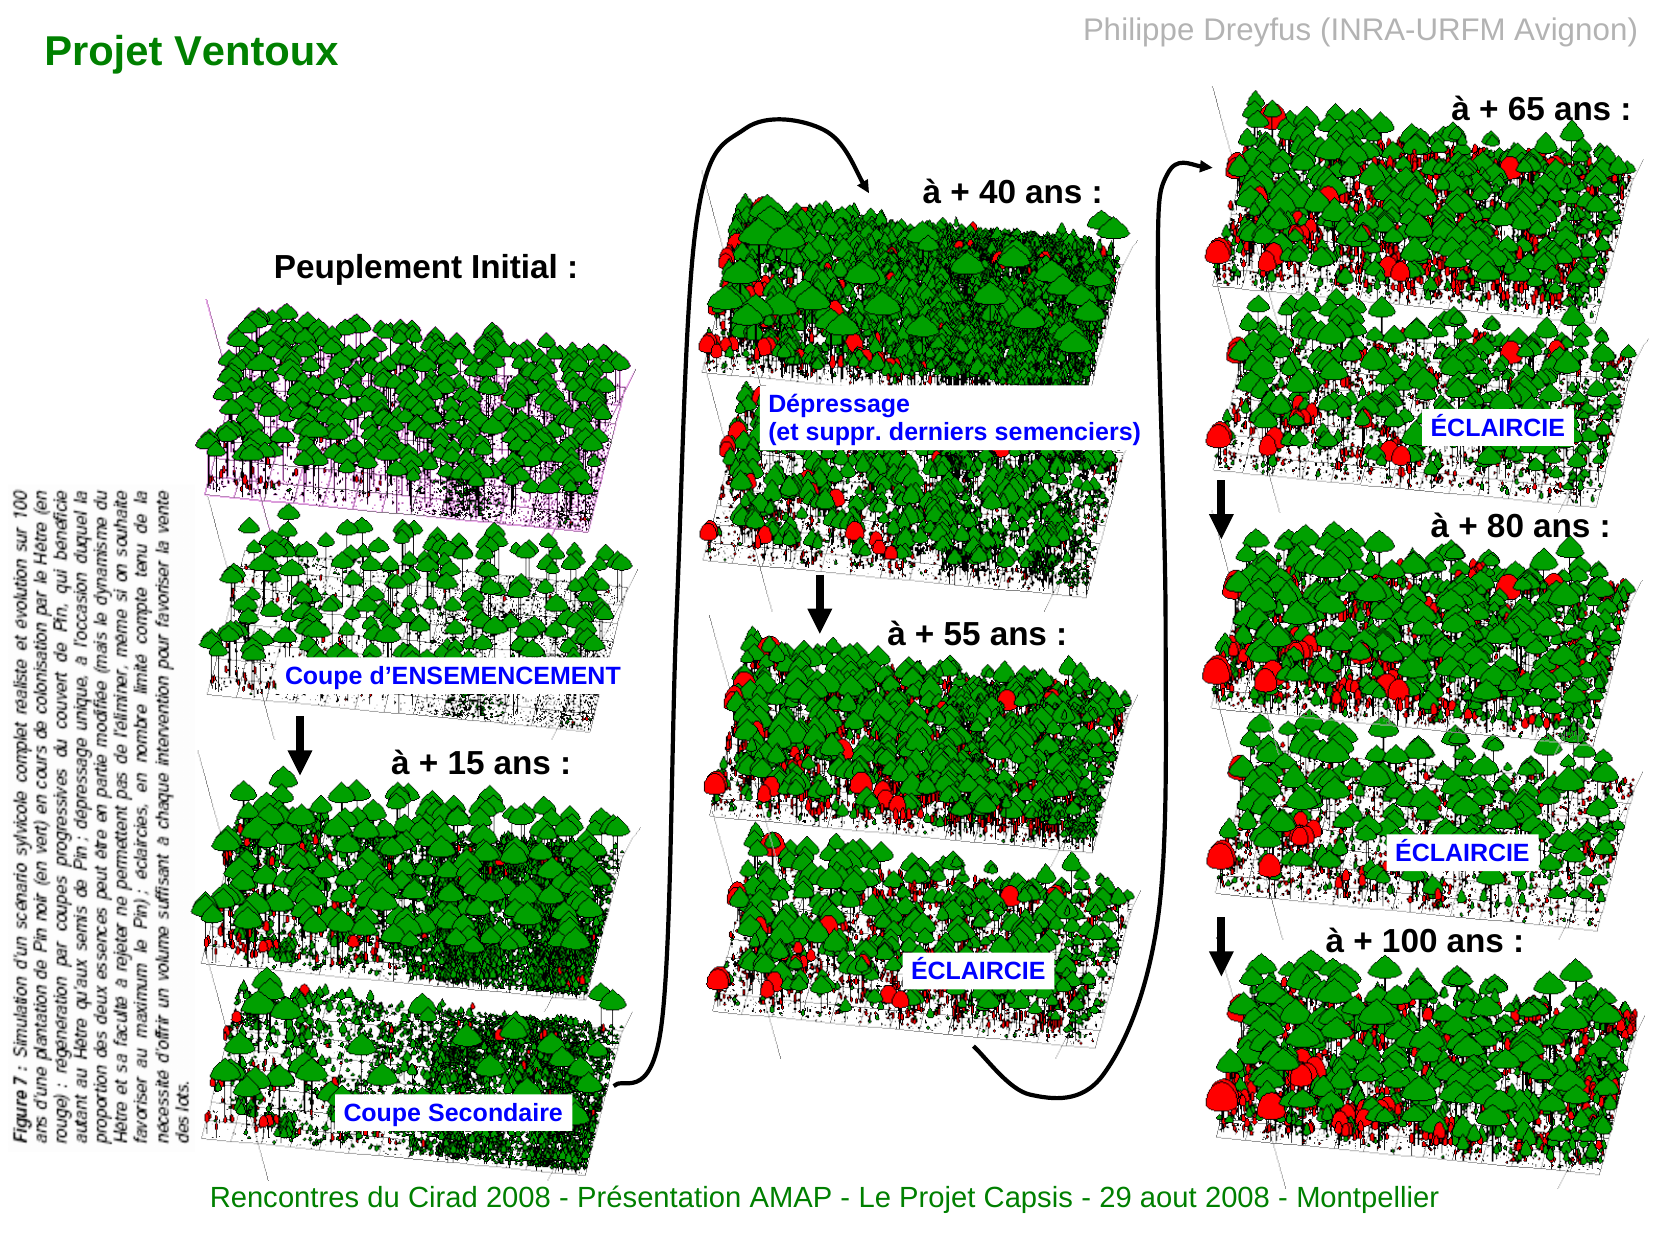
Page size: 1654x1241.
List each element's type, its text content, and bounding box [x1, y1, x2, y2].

text_box Projet Ventoux [29, 19, 473, 89]
text_box ÉCLAIRCIE [902, 952, 1055, 990]
text_box Coupe Secondaire [335, 1094, 573, 1131]
text_box à + 80 ans : [1422, 503, 1623, 550]
text_box à + 55 ans : [878, 611, 1080, 658]
text_box Dépressage (et suppr. derniers semenciers) [759, 385, 1151, 451]
text_box Philippe Dreyfus (INRA-URFM Avignon) [974, 5, 1654, 60]
picture [1117, 1006, 1141, 1059]
picture [1192, 86, 1649, 1189]
picture [685, 615, 1141, 1059]
text_box à + 65 ans : [1442, 86, 1644, 133]
text_box ÉCLAIRCIE [1386, 834, 1539, 872]
text_box Peuplement Initial : [265, 243, 588, 290]
text_box ÉCLAIRCIE [1422, 409, 1574, 446]
text_box à + 40 ans : [914, 169, 1116, 215]
text_box Coupe d’ENSEMENCEMENT [276, 657, 630, 694]
text_box à + 100 ans : [1317, 918, 1566, 965]
text_box à + 15 ans : [382, 740, 584, 786]
picture [688, 170, 1138, 612]
picture [8, 299, 641, 1181]
picture [688, 170, 705, 274]
